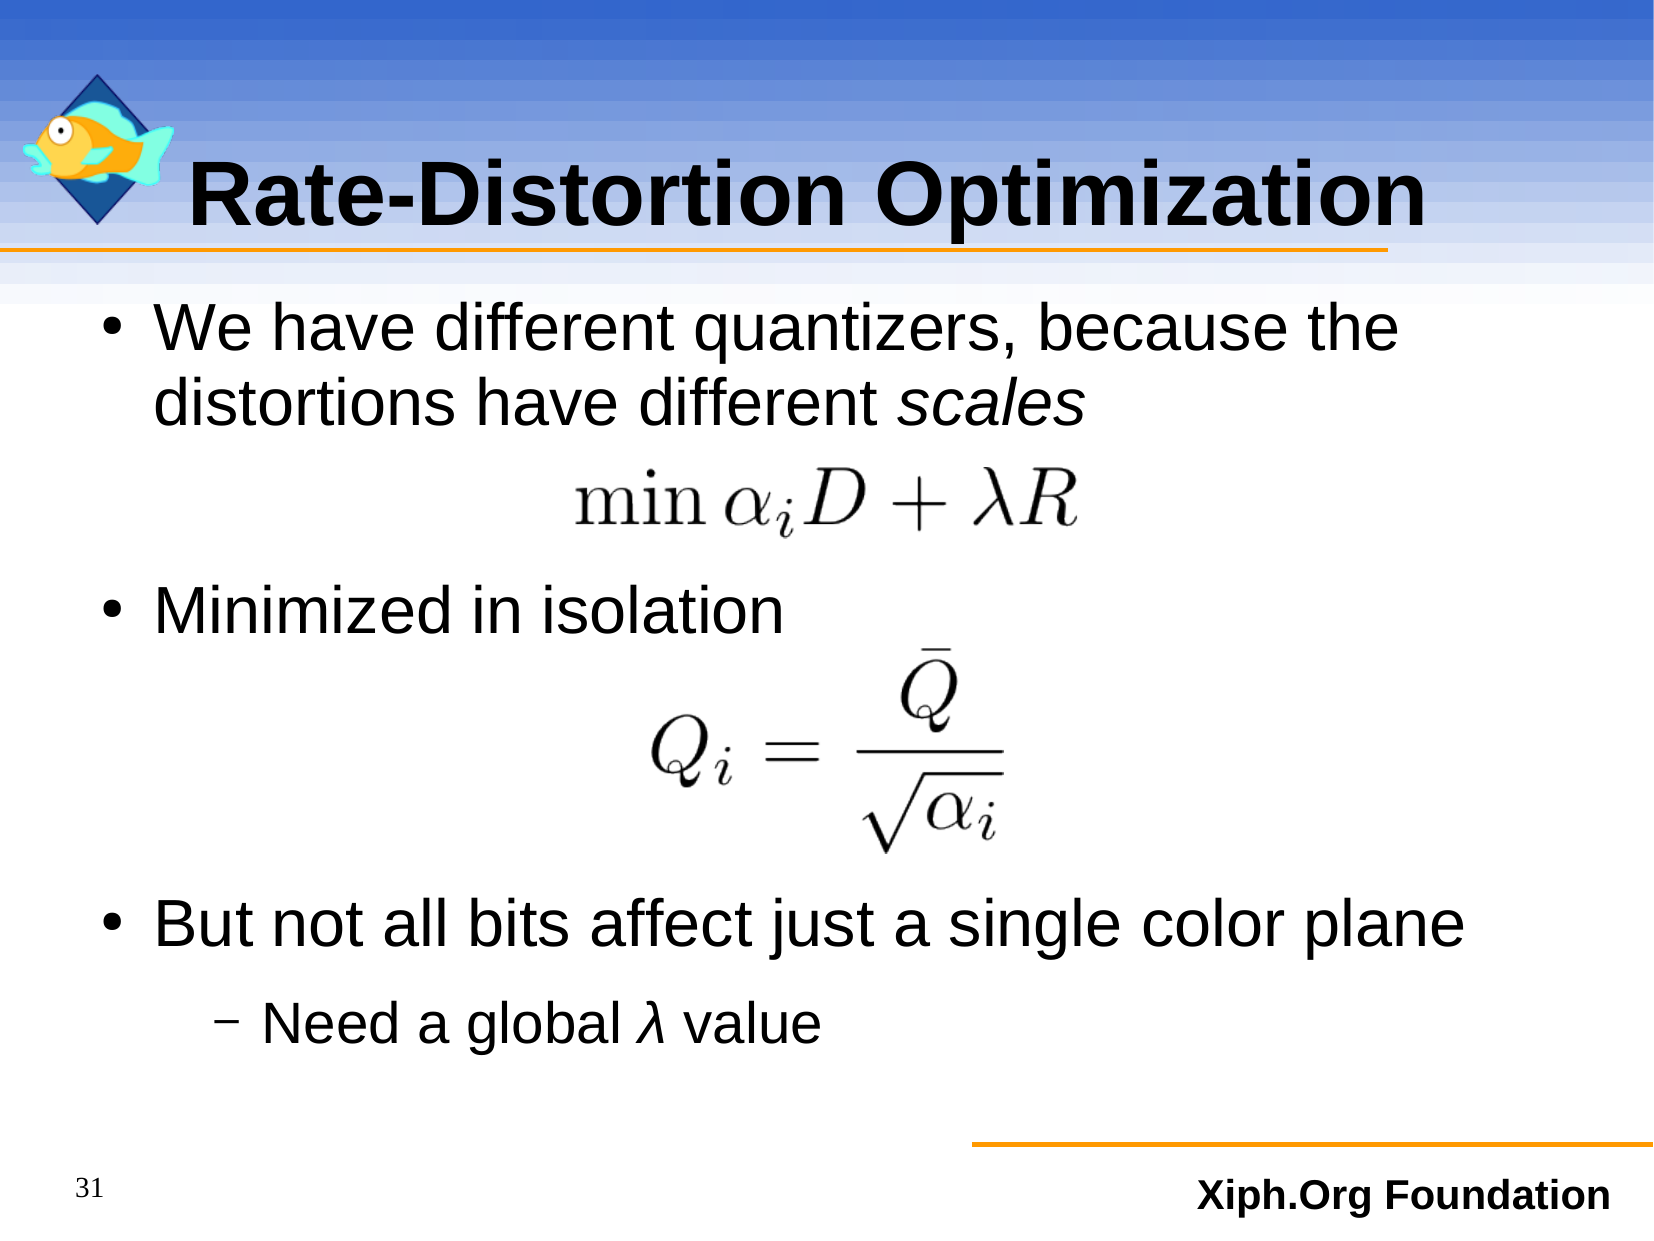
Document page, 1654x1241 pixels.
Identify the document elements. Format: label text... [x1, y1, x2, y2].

list We have different quantizers, because the distortions have different scales Minimized in isolation But not all bits affect just a single color plane Need a global λ value [82, 290, 1571, 1126]
picture [0, 0, 1654, 1241]
title Rate-Distortion Optimization [187, 37, 1571, 245]
